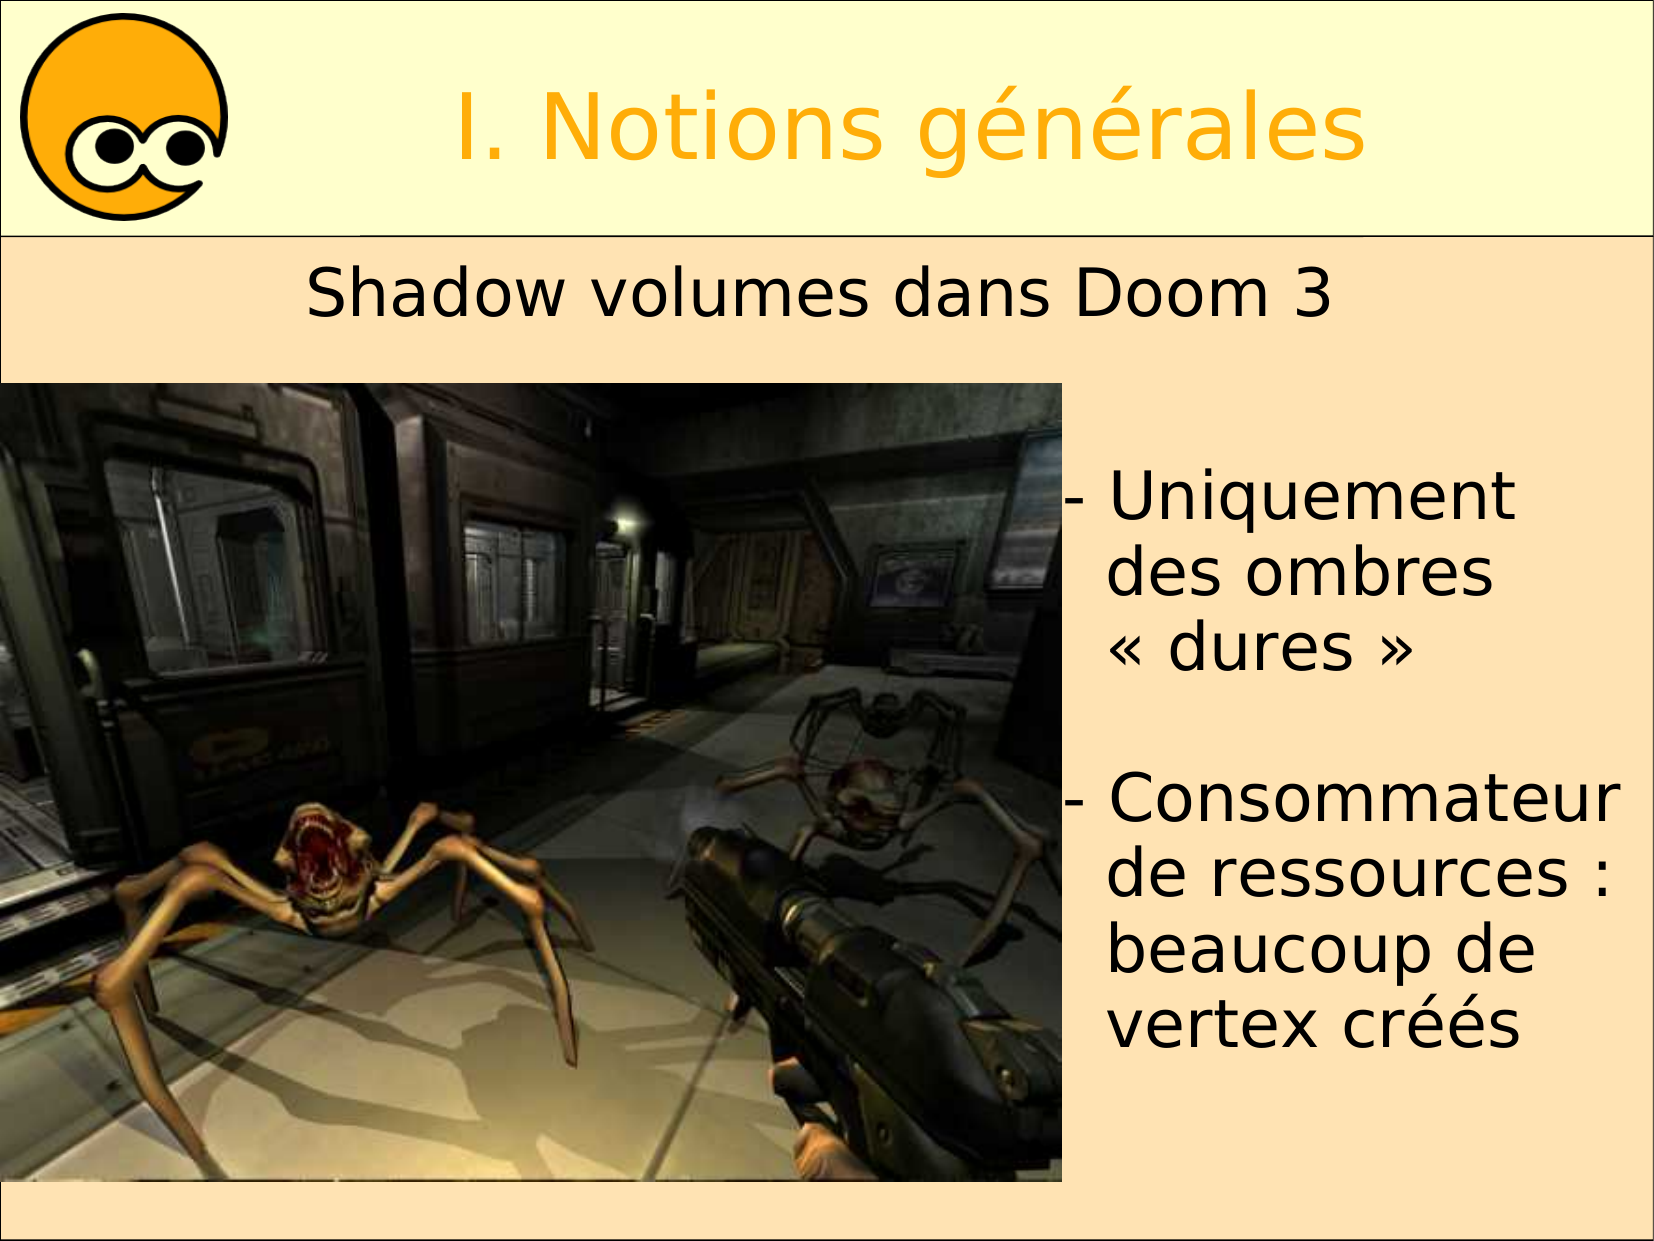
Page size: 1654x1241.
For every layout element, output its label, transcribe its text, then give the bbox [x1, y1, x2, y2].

title I. Notions générales [252, 28, 1571, 228]
picture [0, 383, 1062, 1182]
subtitle Shadow volumes dans Doom 3 [76, 236, 1565, 353]
text_box - Uniquement des ombres « dures » - Consommateur de ressources : beaucoup de vertex créés [1062, 383, 1654, 1139]
picture [20, 13, 228, 221]
